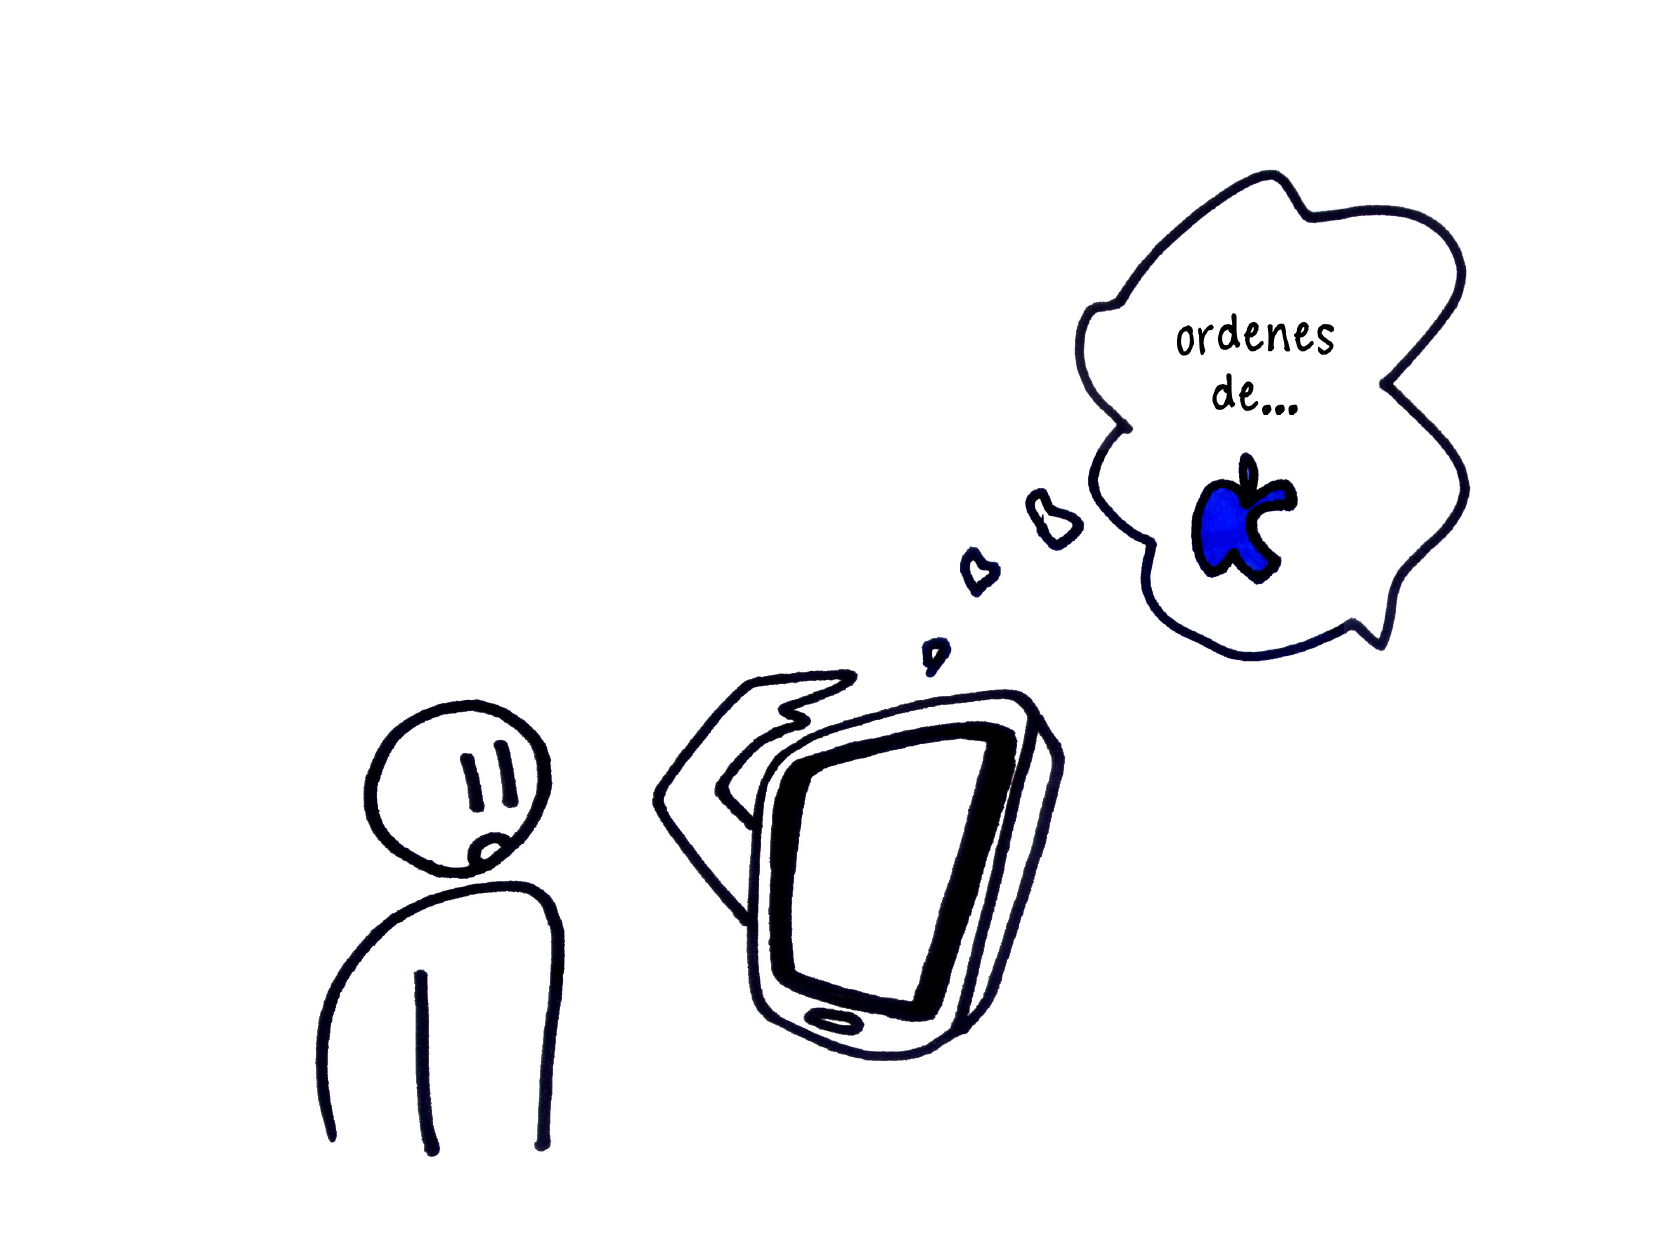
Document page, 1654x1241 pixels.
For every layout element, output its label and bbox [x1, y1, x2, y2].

picture [179, 129, 1538, 1177]
